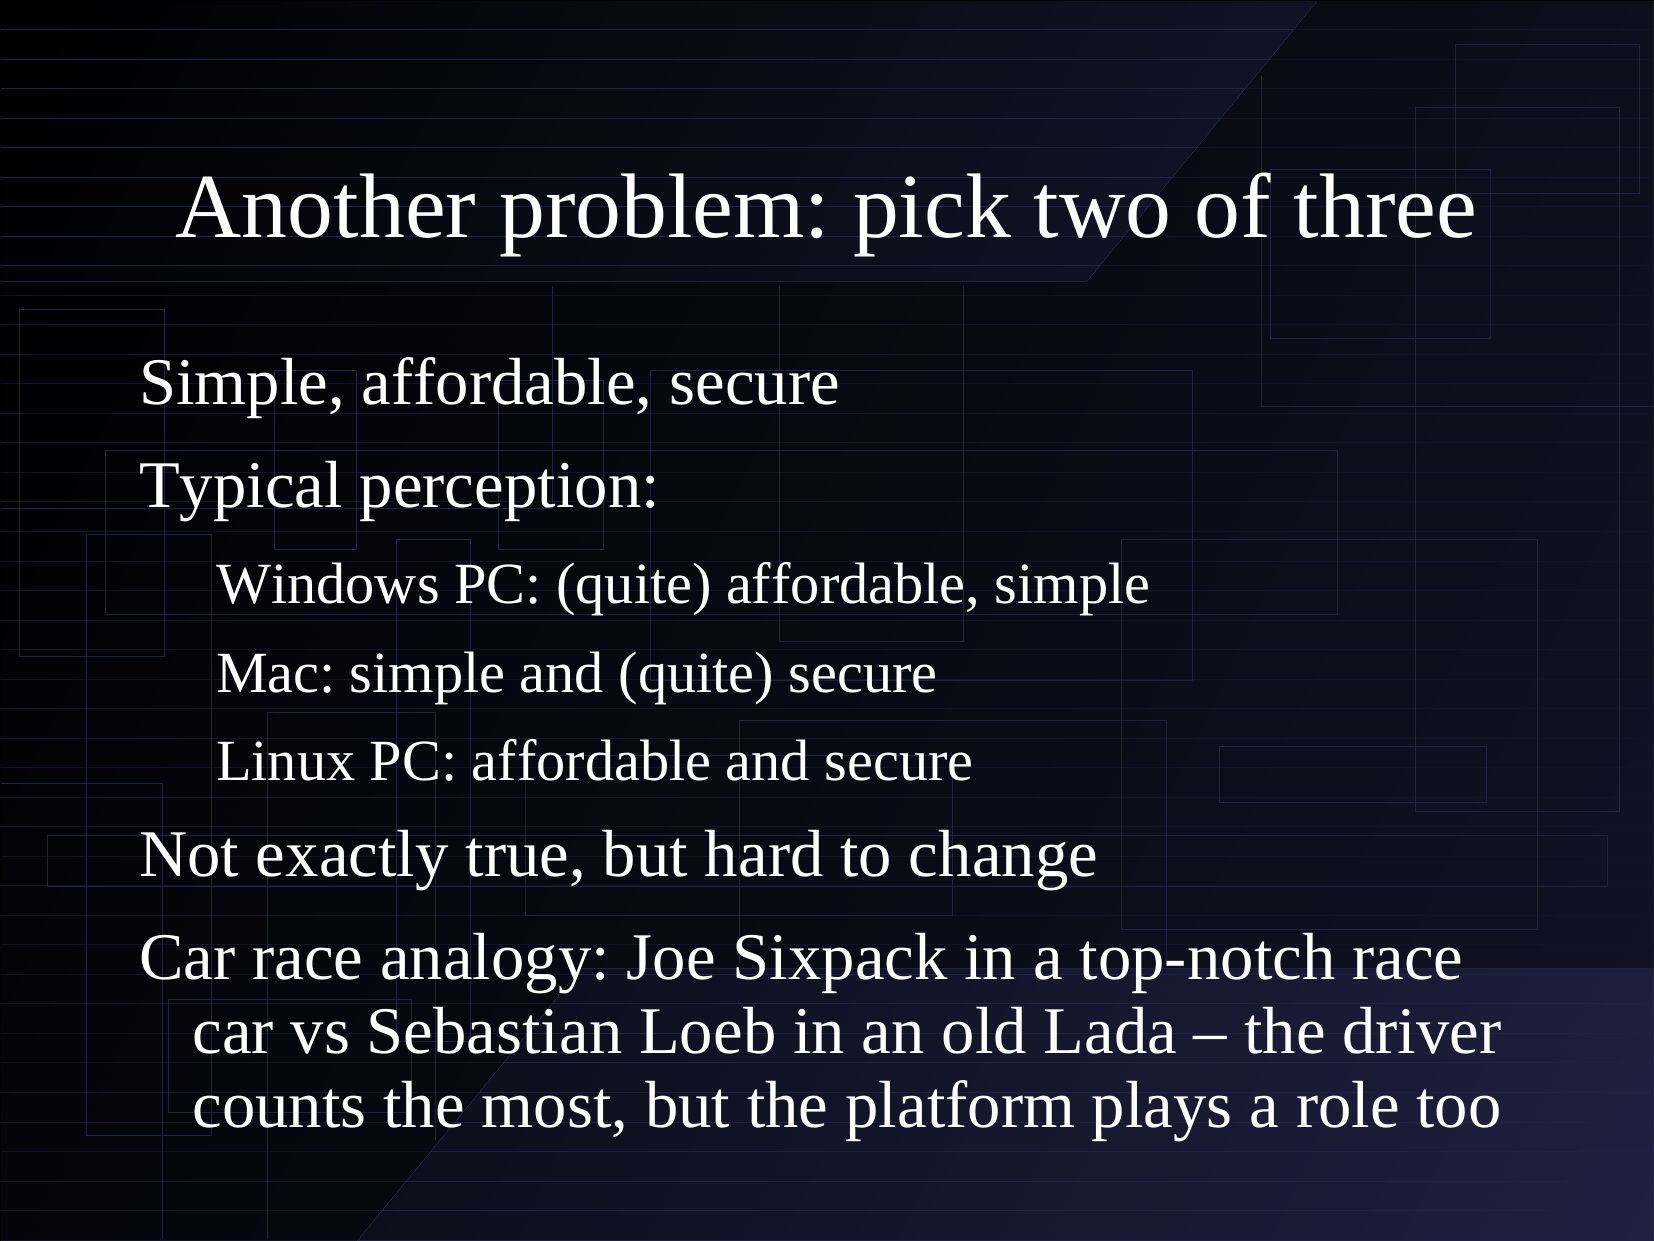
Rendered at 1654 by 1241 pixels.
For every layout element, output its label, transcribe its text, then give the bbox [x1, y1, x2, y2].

list Simple, affordable, secure Typical perception: Windows PC: (quite) affordable, simple Mac: simple and (quite) secure Linux PC: affordable and secure Not exactly true, but hard to change Car race analogy: Joe Sixpack in a top-notch race car vs Sebastian Loeb in an old Lada – the driver counts the most, but the platform plays a role too [121, 344, 1534, 1143]
title Another problem: pick two of three [121, 102, 1534, 311]
